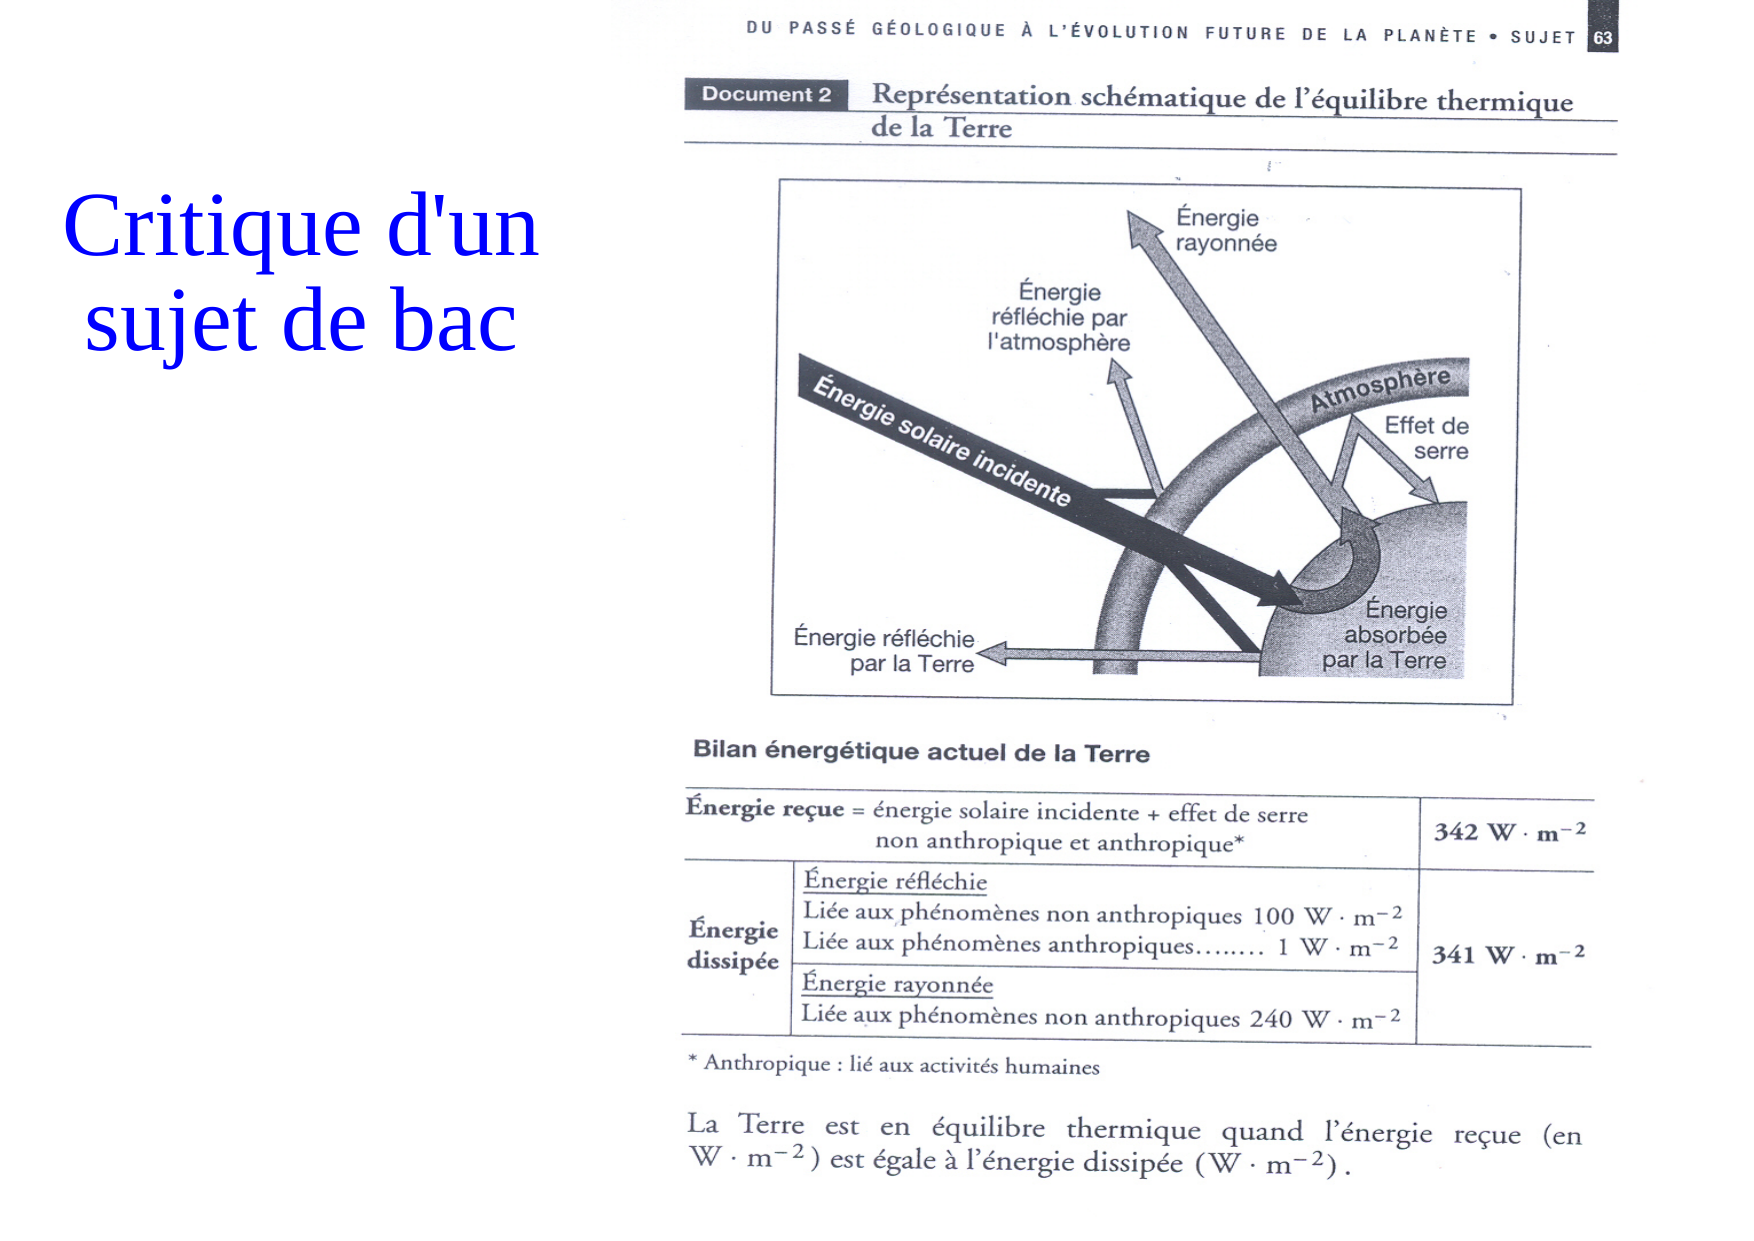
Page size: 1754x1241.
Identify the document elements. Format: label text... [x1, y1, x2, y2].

text_box Critique d'un sujet de bac [54, 179, 550, 370]
picture [611, 0, 1658, 1226]
